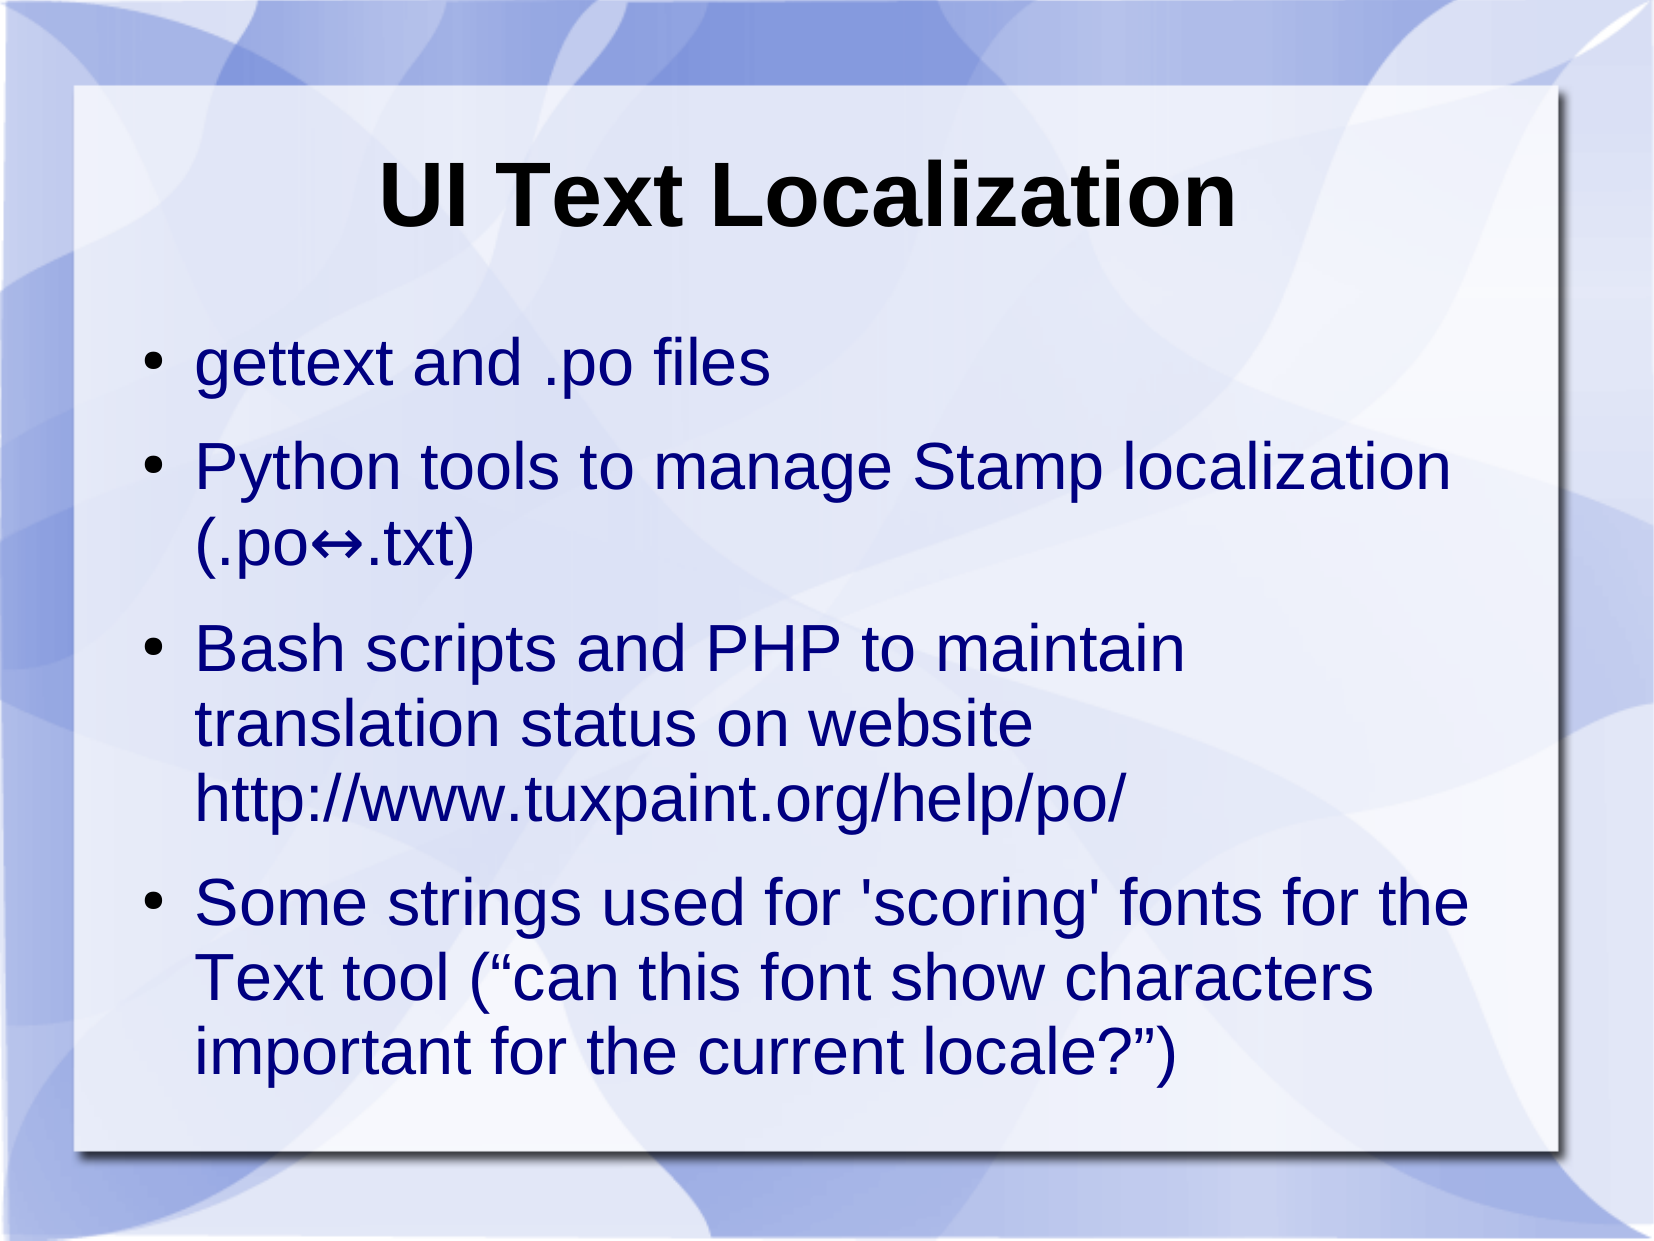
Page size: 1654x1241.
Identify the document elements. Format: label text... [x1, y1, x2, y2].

list gettext and .po files Python tools to manage Stamp localization (.po↔.txt) Bash scripts and PHP to maintain translation status on website http://www.tuxpaint.org/help/po/ Some strings used for 'scoring' fonts for the Text tool (“can this font show characters important for the current locale?”) [124, 324, 1483, 1129]
picture [0, 0, 1654, 1241]
title UI Text Localization [82, 98, 1536, 291]
